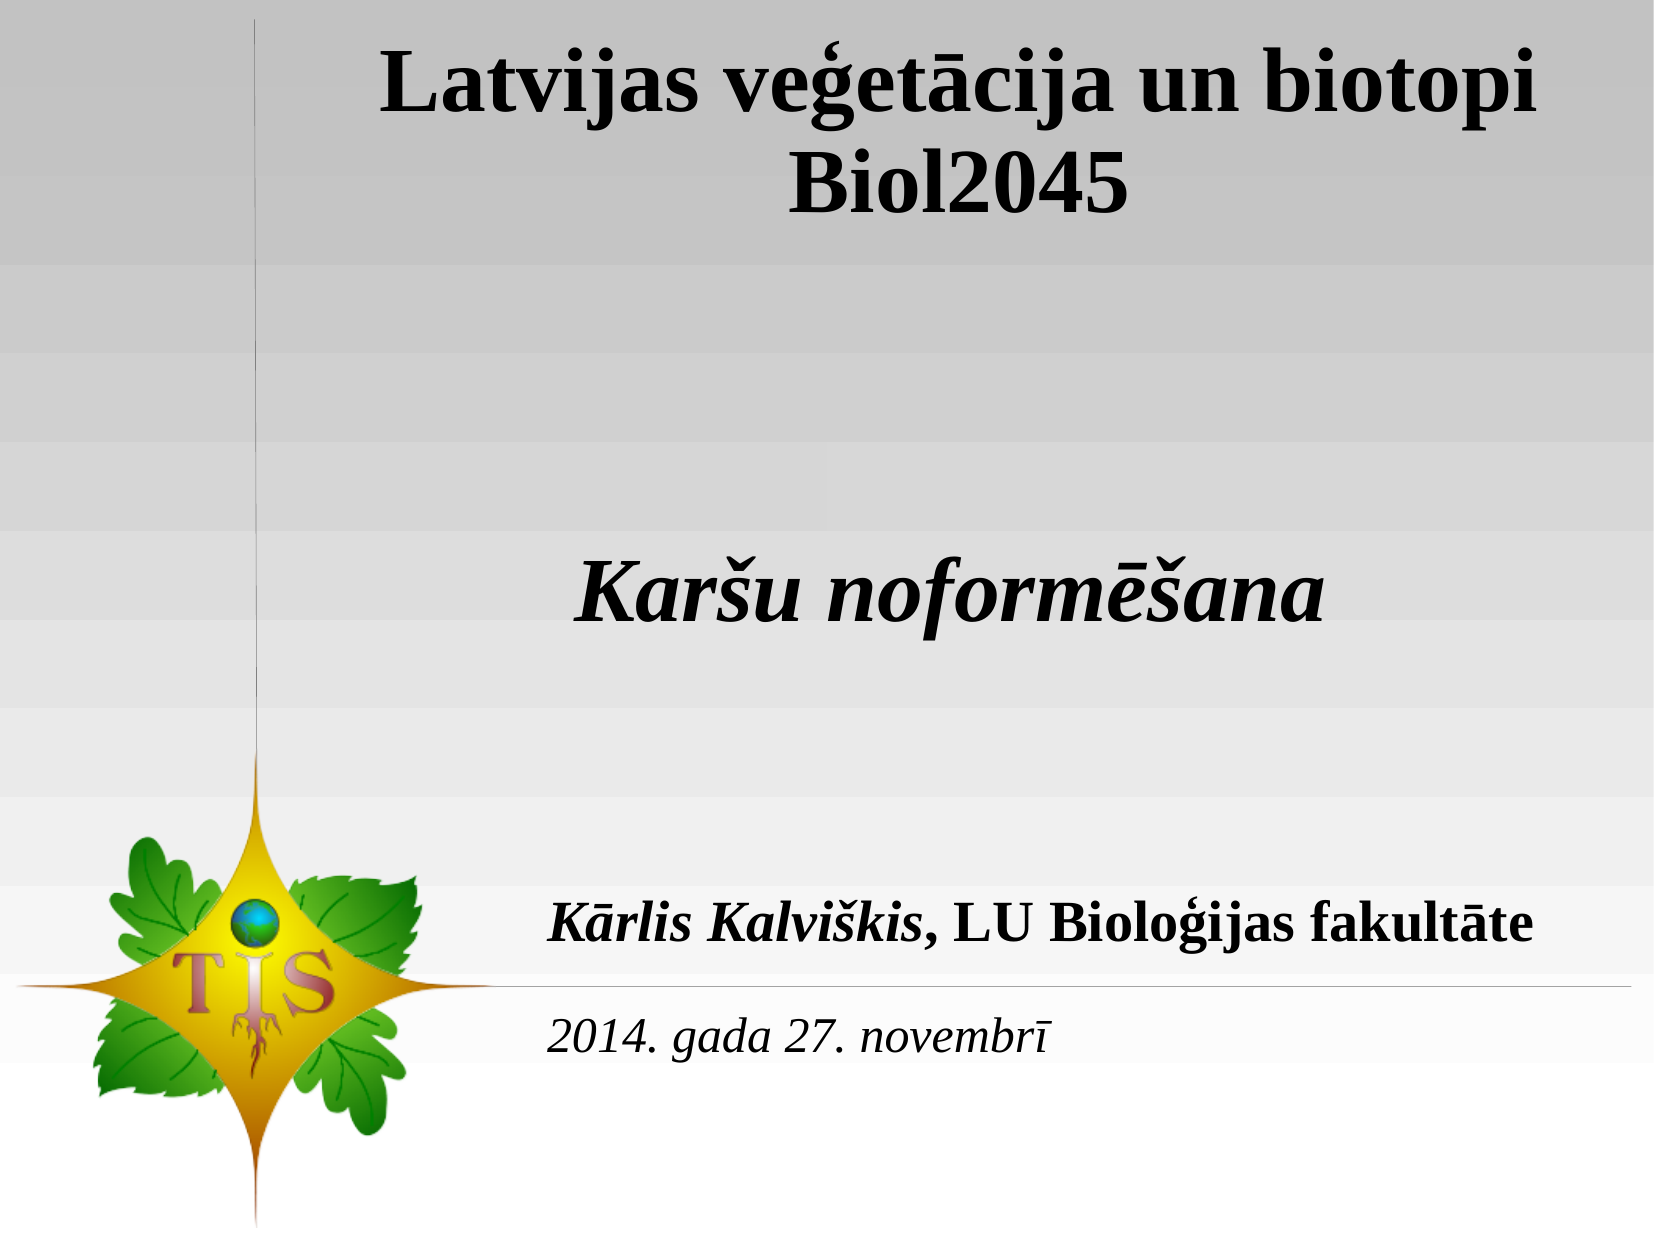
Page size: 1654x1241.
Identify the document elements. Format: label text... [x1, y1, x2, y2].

picture [0, 0, 1654, 1241]
text_box 2014. gada 27. novembrī [547, 1007, 1066, 1064]
title Karšu noformēšana [295, 324, 1607, 857]
